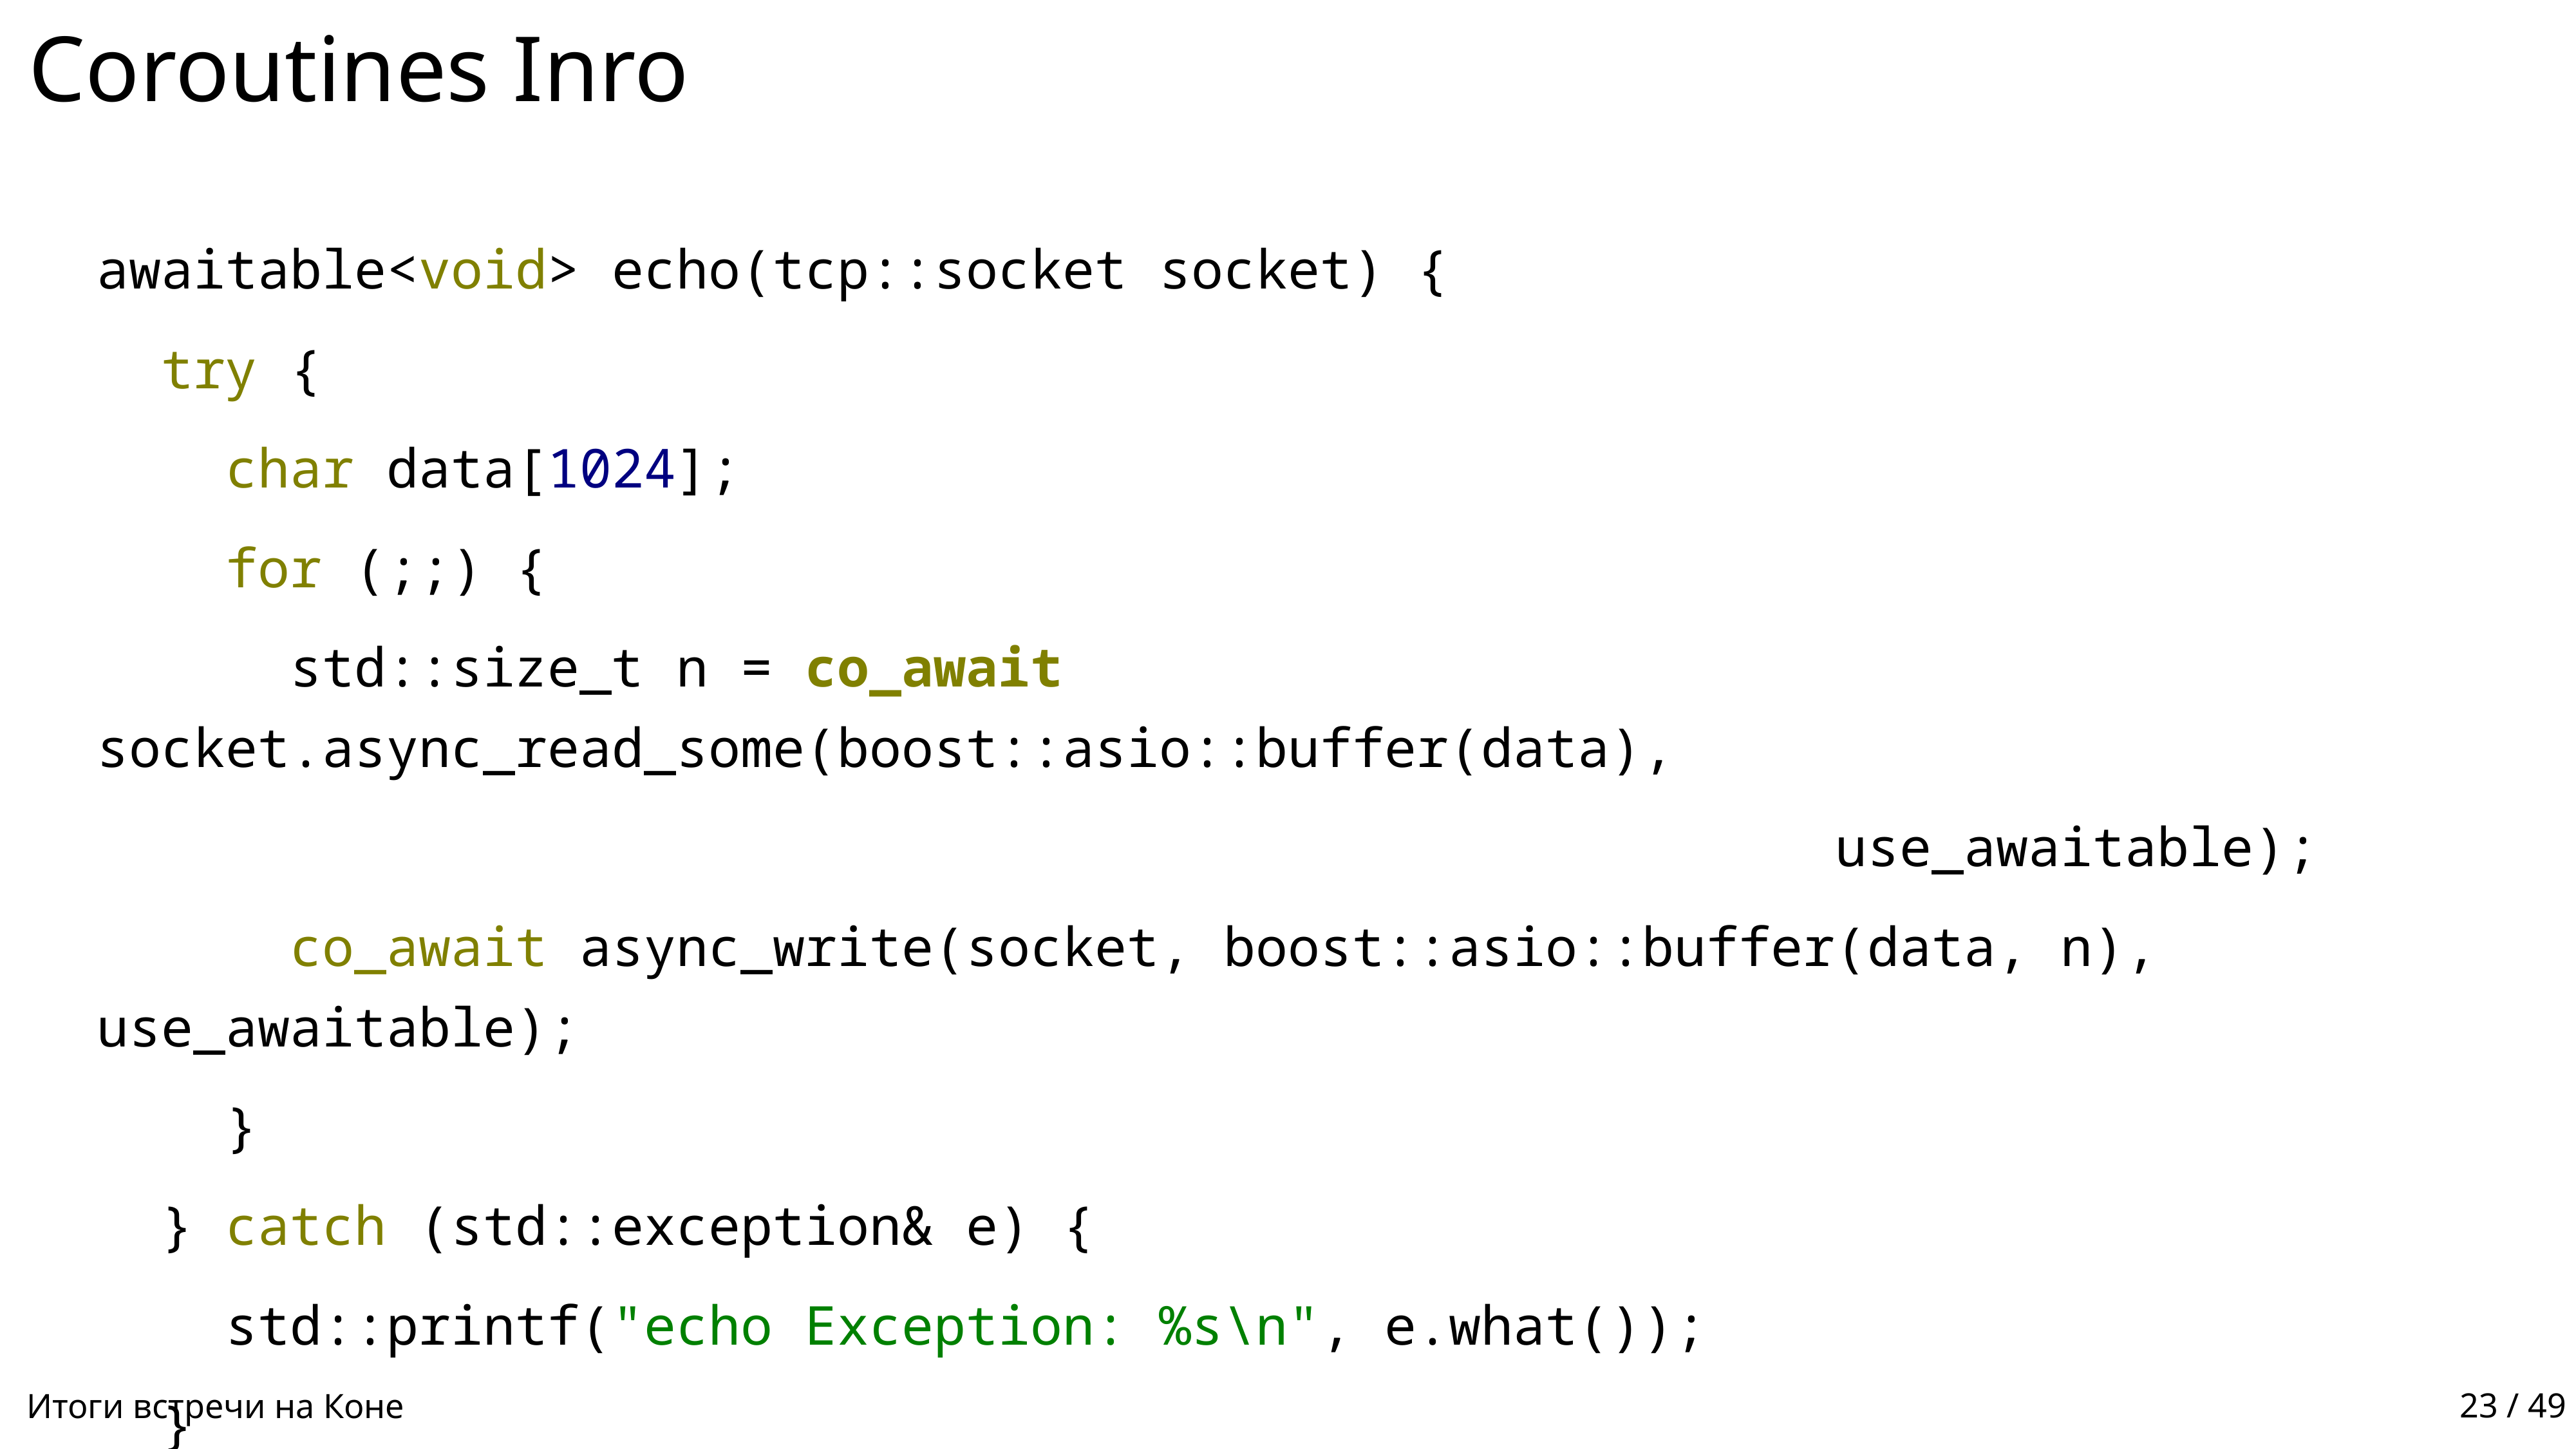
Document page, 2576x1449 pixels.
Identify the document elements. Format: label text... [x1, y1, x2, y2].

list Итоги встречи на Коне [17, 1376, 1114, 1431]
list awaitable<void> echo(tcp::socket socket) { try { char data[1024]; for (;;) { std::size_t n = co_await socket.async_read_some(boost::asio::buffer(data), use_awaitable); co_await async_write(socket, boost::asio::buffer(data, n), use_awaitable); } } catch (std::exception& e) { std::printf("echo Exception: %s\n", e.what()); } } [87, 214, 2550, 1382]
title Coroutines Inro [19, 19, 2550, 155]
list <number> / 49 [1479, 1376, 2576, 1431]
